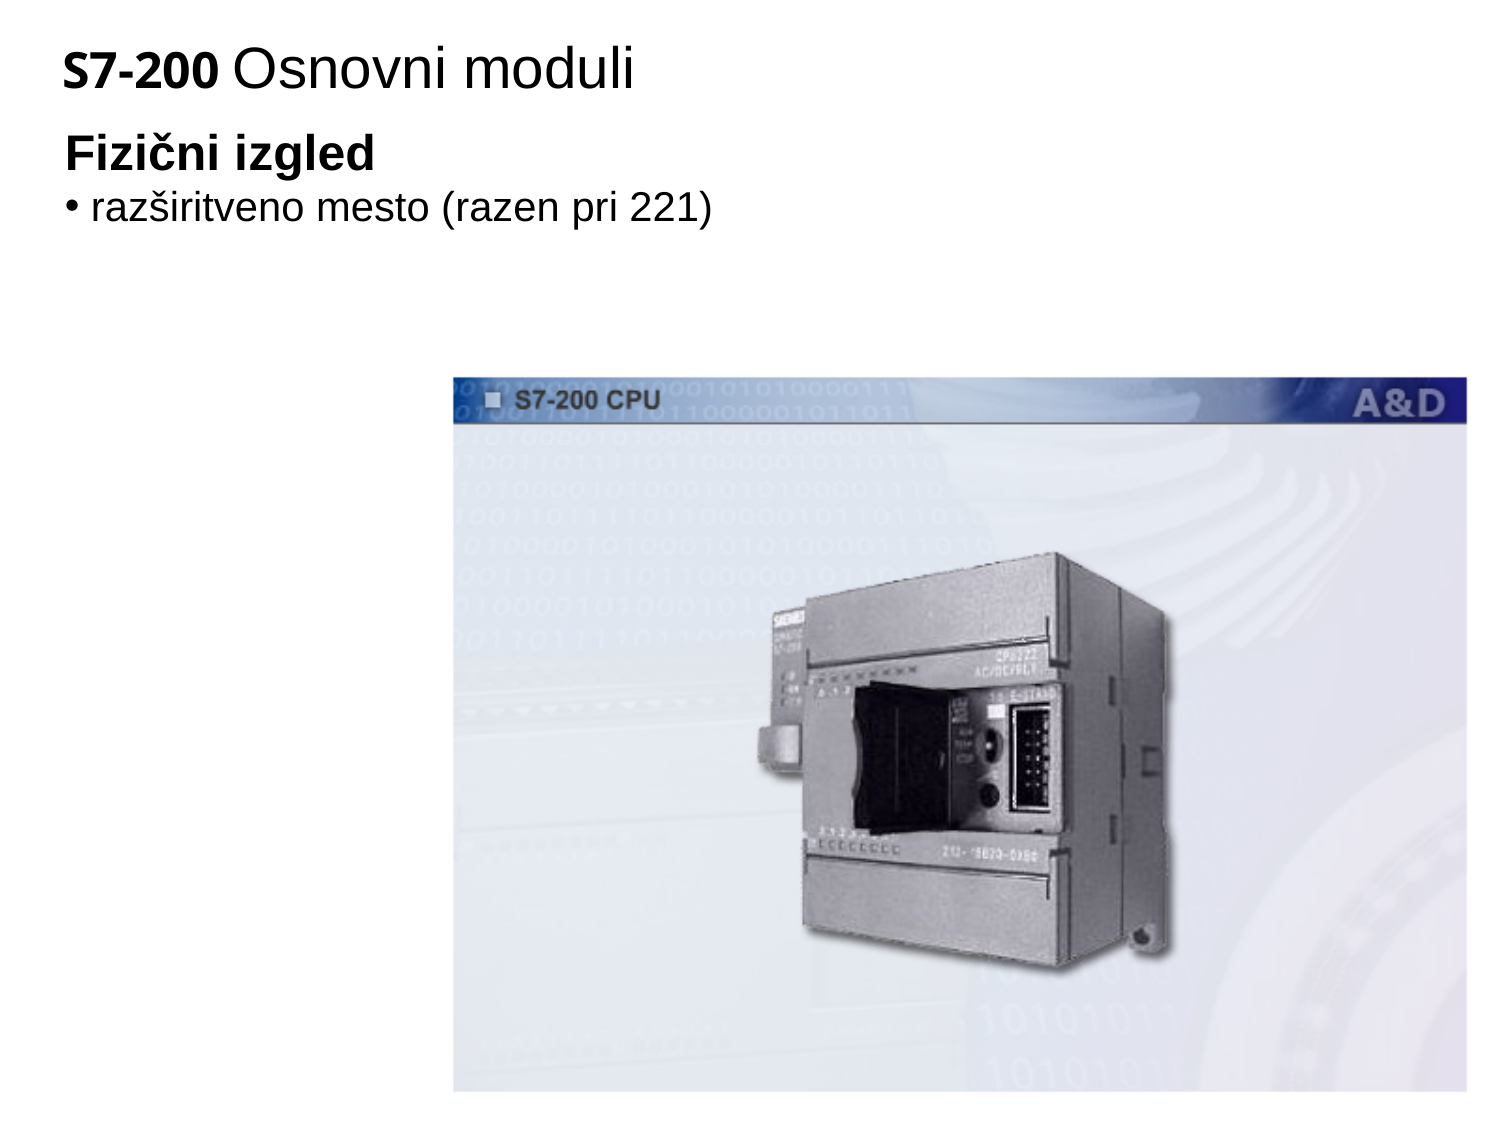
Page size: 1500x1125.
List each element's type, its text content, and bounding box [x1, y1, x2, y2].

text_box S7-200 Osnovni moduli [47, 22, 651, 108]
text_box Fizični izgled razširitveno mesto (razen pri 221) [50, 112, 1391, 238]
picture [450, 374, 1471, 1096]
